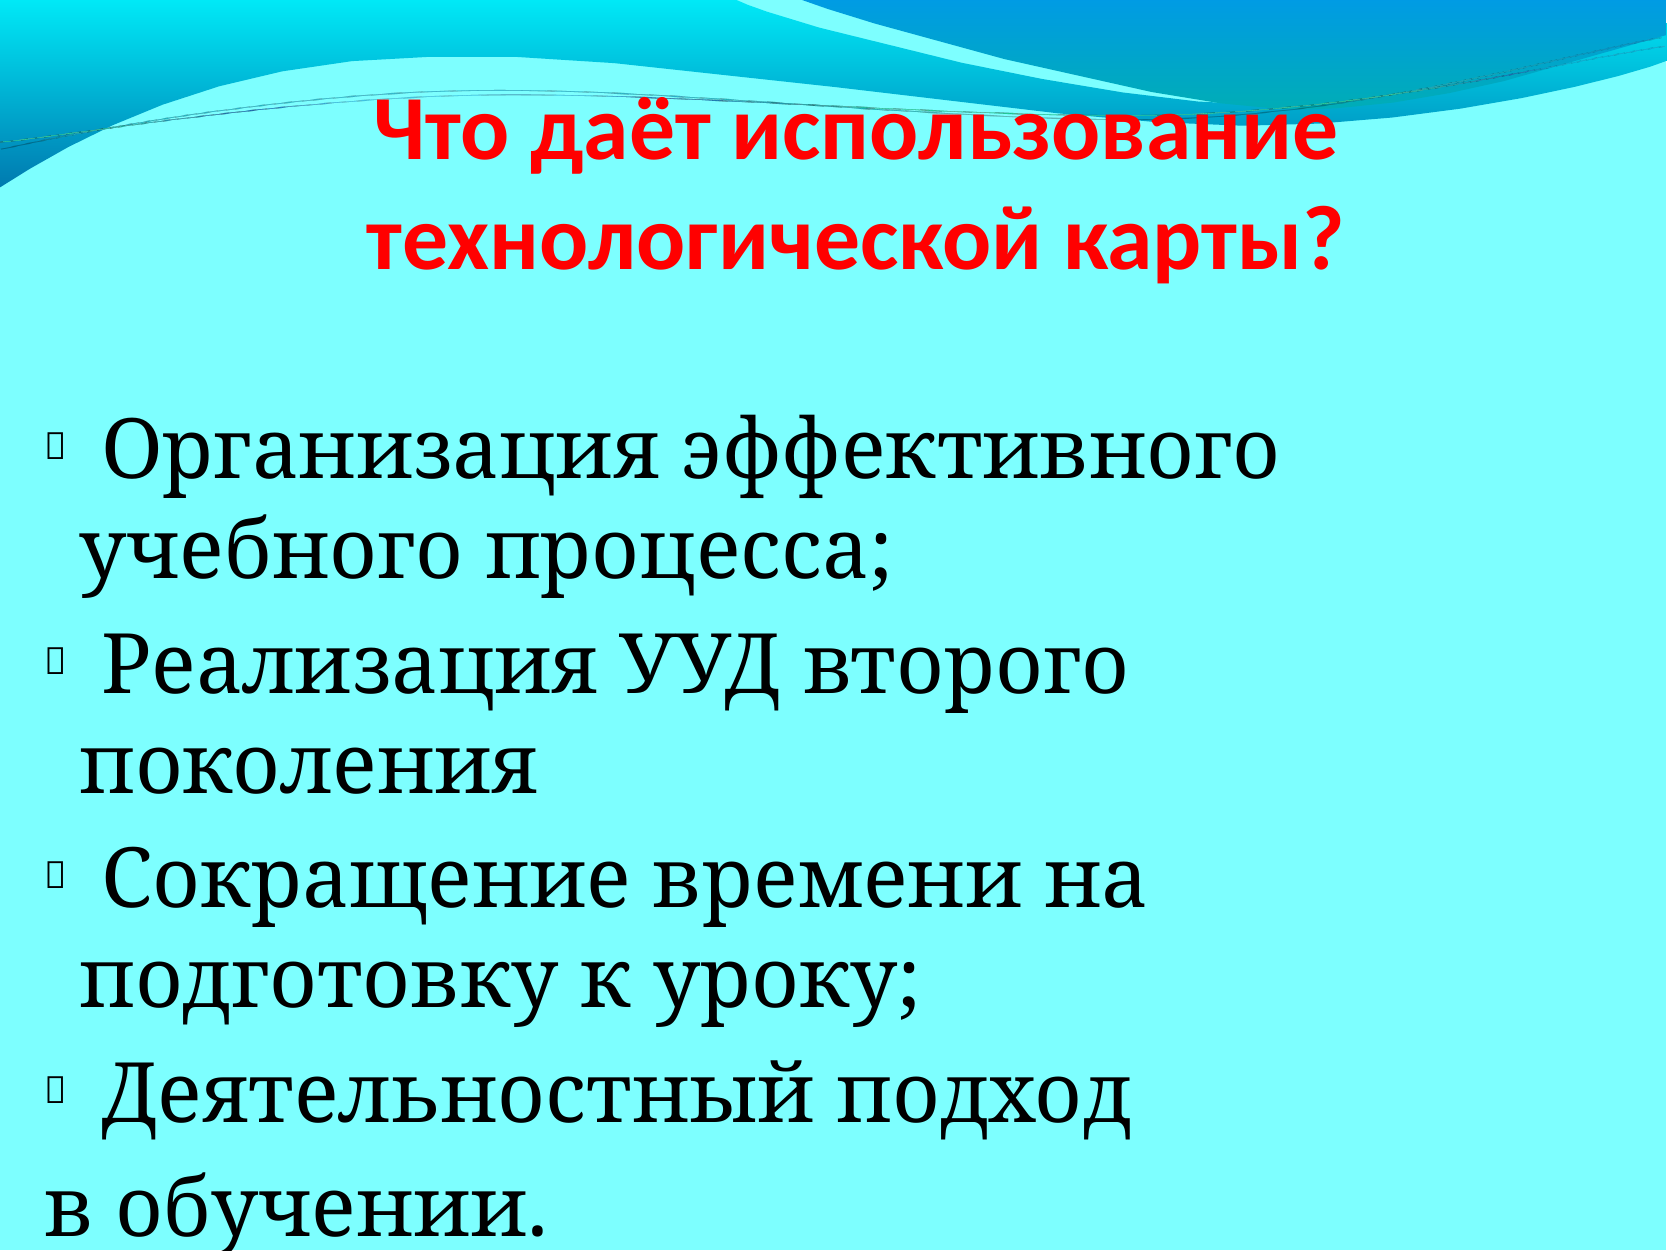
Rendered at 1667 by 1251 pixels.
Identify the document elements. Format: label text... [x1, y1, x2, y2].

picture [1507, 38, 1665, 150]
text_box Что даёт использование технологической карты? [206, 9, 1507, 296]
text_box Организация эффективного учебного процесса; Реализация УУД второго поколения Сокращение времени на подготовку к уроку; Деятельностный подход в обучении. [29, 387, 1595, 1211]
picture [0, 36, 206, 150]
